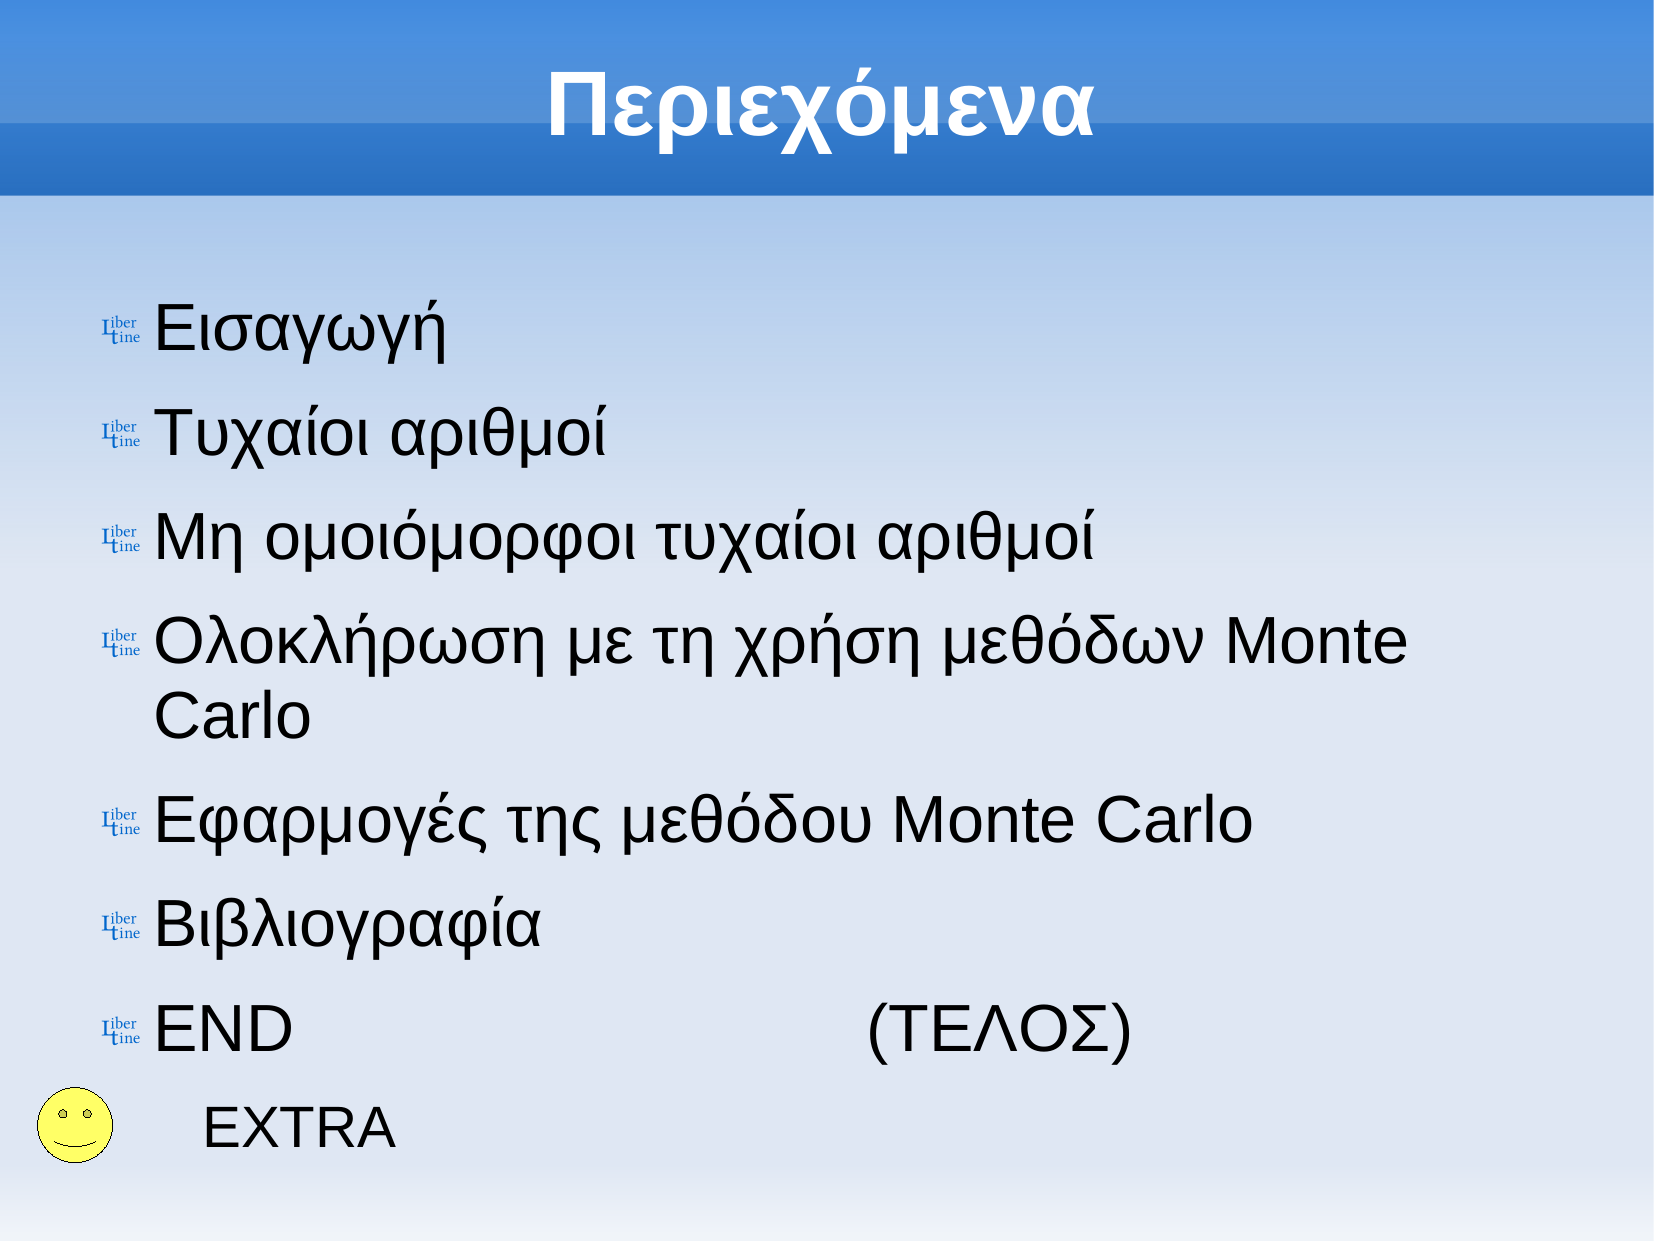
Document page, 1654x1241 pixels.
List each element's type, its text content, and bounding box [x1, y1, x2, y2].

list Εισαγωγή Τυχαίοι αριθμοί Μη ομοιόμορφοι τυχαίοι αριθμοί Ολοκλήρωση με τη χρήση μεθόδων Monte Carlo Εφαρμογές της μεθόδου Monte Carlo Βιβλιογραφία END (ΤΕΛΟΣ) EXTRA [82, 290, 1571, 1161]
picture [0, 0, 1654, 1241]
title Περιεχόμενα [76, 0, 1565, 208]
text_box [37, 1087, 113, 1163]
